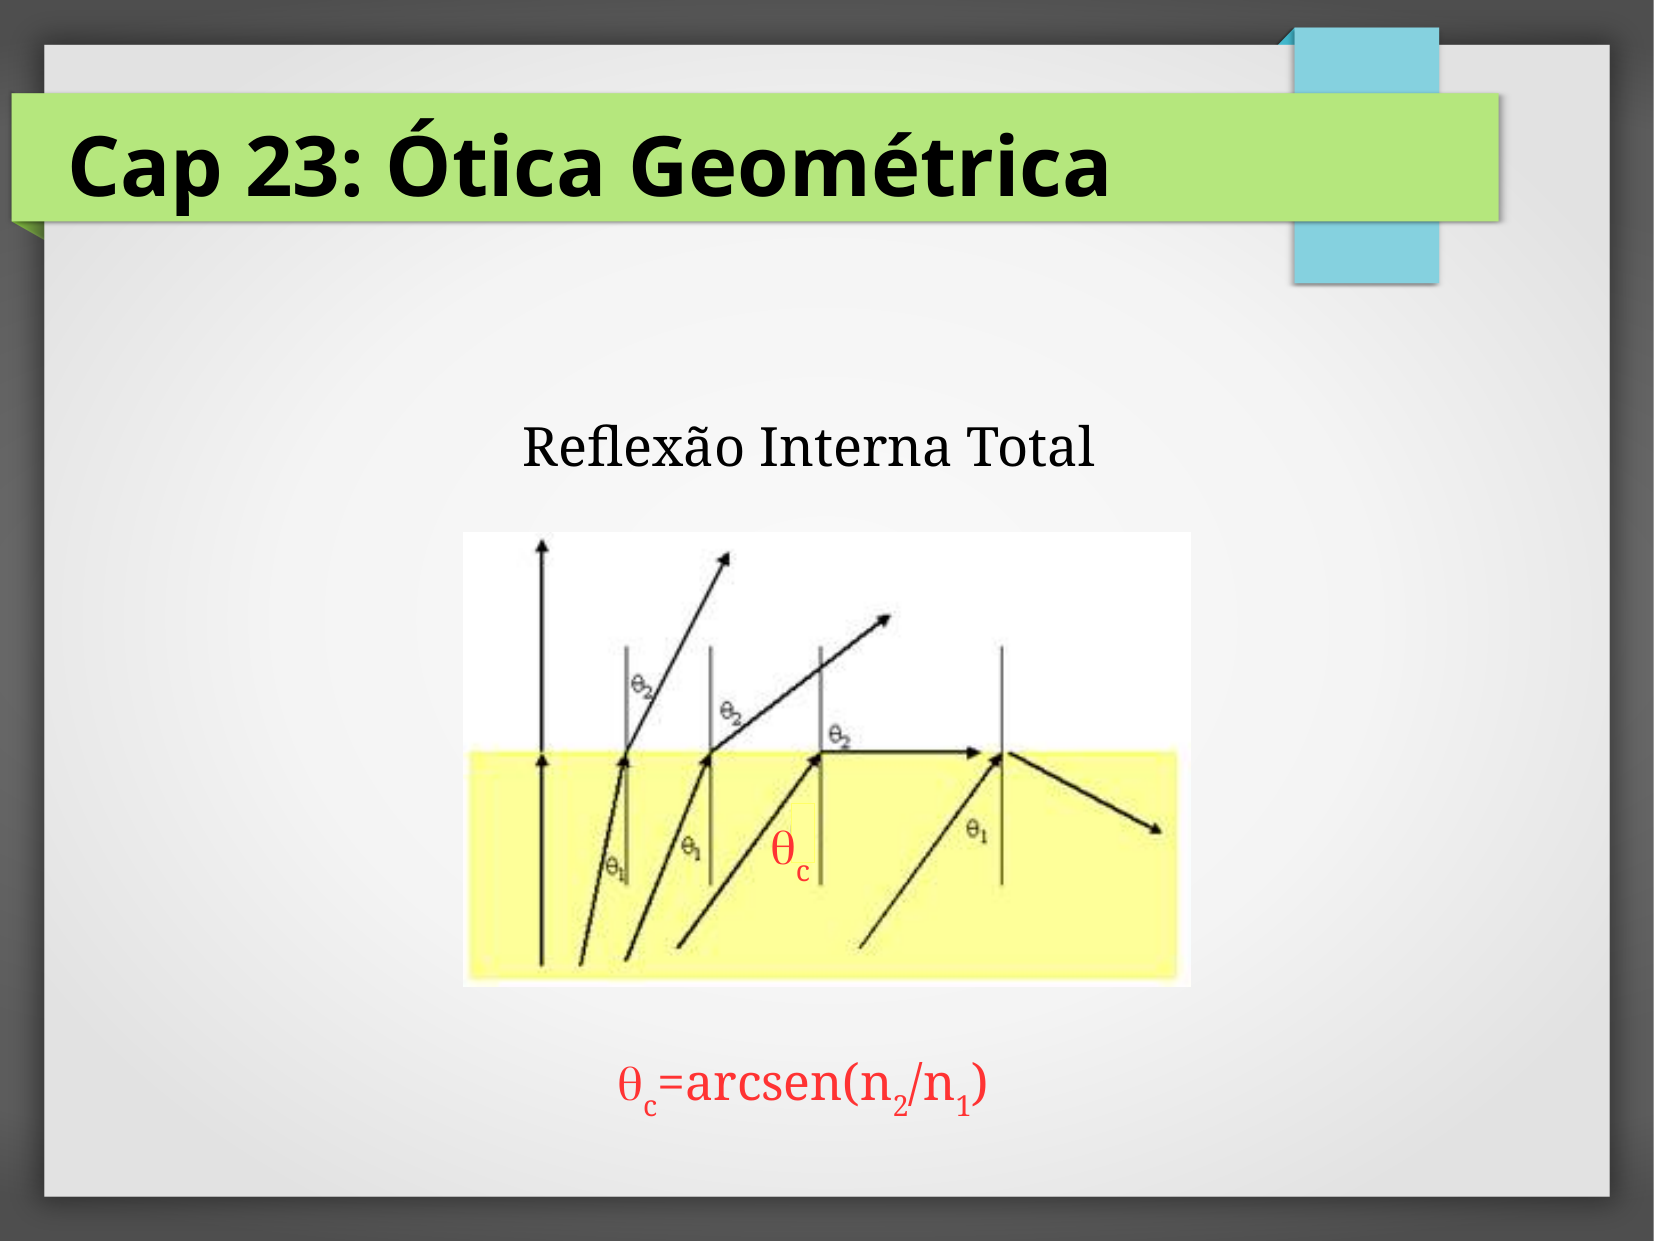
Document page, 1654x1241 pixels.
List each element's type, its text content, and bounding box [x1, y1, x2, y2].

picture [0, 0, 1654, 1241]
text_box Reflexão Interna Total [94, 401, 1524, 480]
text_box qc [755, 804, 828, 893]
text_box qc=arcsen(n2/n1) [602, 1039, 1052, 1187]
text_box Cap 23: Ótica Geométrica [53, 100, 1607, 1193]
